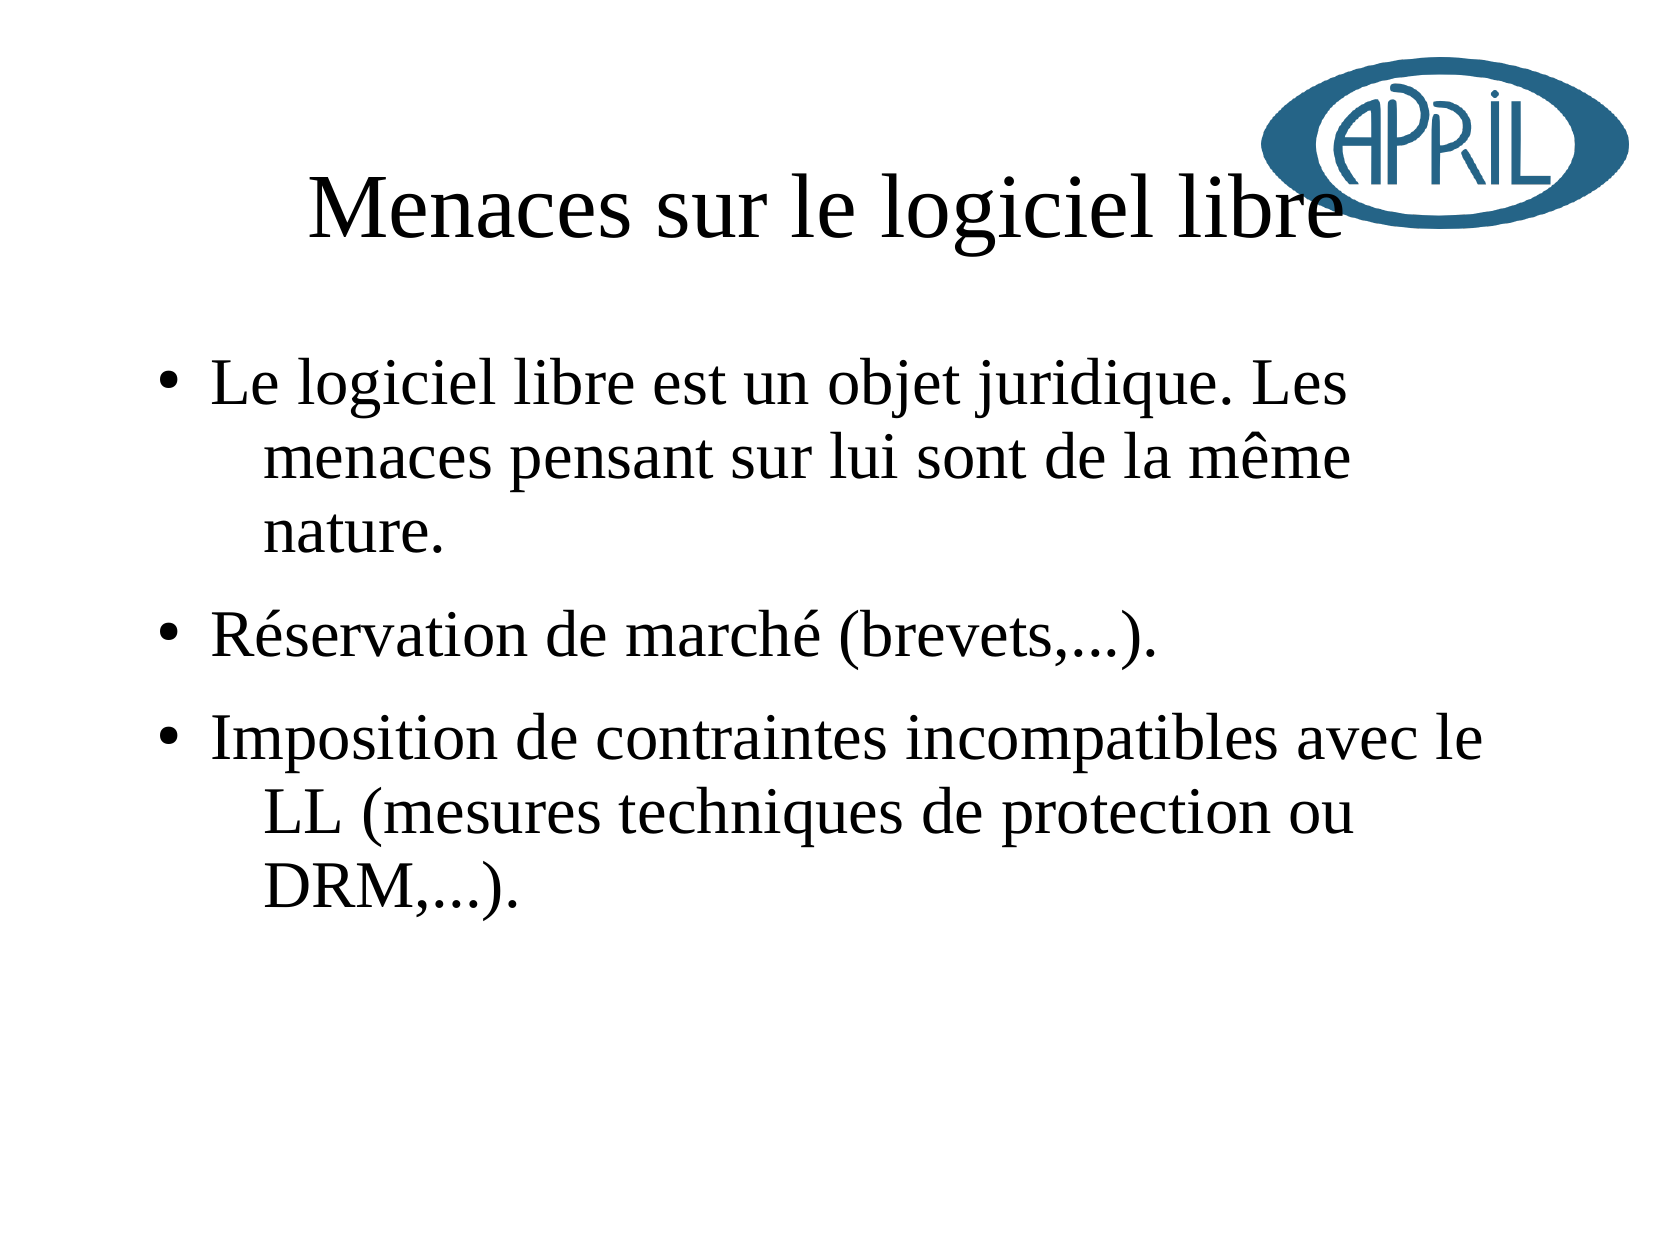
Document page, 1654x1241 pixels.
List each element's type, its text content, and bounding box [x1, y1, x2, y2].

list Le logiciel libre est un objet juridique. Les menaces pensant sur lui sont de la même nature. Réservation de marché (brevets,...). Imposition de contraintes incompatibles avec le LL (mesures techniques de protection ou DRM,...). [121, 344, 1534, 1127]
title Menaces sur le logiciel libre [121, 102, 1534, 311]
picture [1261, 57, 1629, 229]
